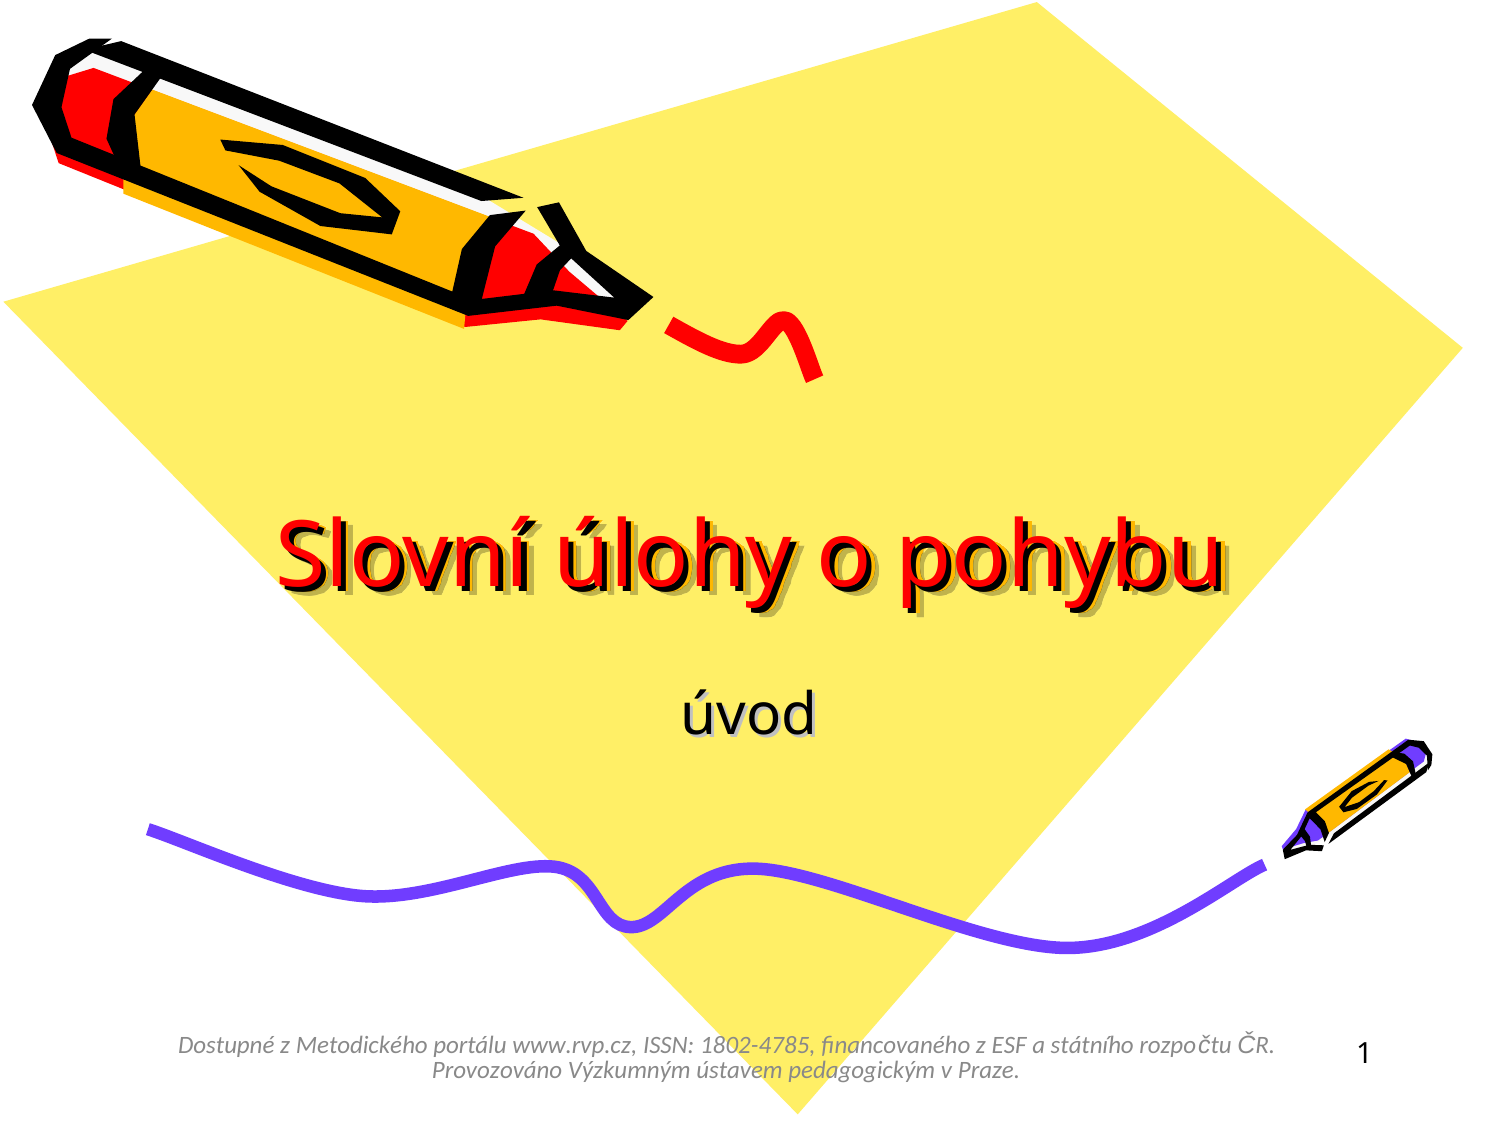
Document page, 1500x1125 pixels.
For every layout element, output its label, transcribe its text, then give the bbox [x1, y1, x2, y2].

title Slovní úlohy o pohybu [225, 247, 1276, 621]
text_box 1 [1348, 1025, 1388, 1101]
text_box úvod [254, 664, 1244, 830]
text_box Dostupné z Metodického portálu www.rvp.cz, ISSN: 1802-4785, financovaného z ESF a státního rozpočtu ČR. Provozováno Výzkumným ústavem pedagogickým v Praze. [105, 1012, 1348, 1103]
